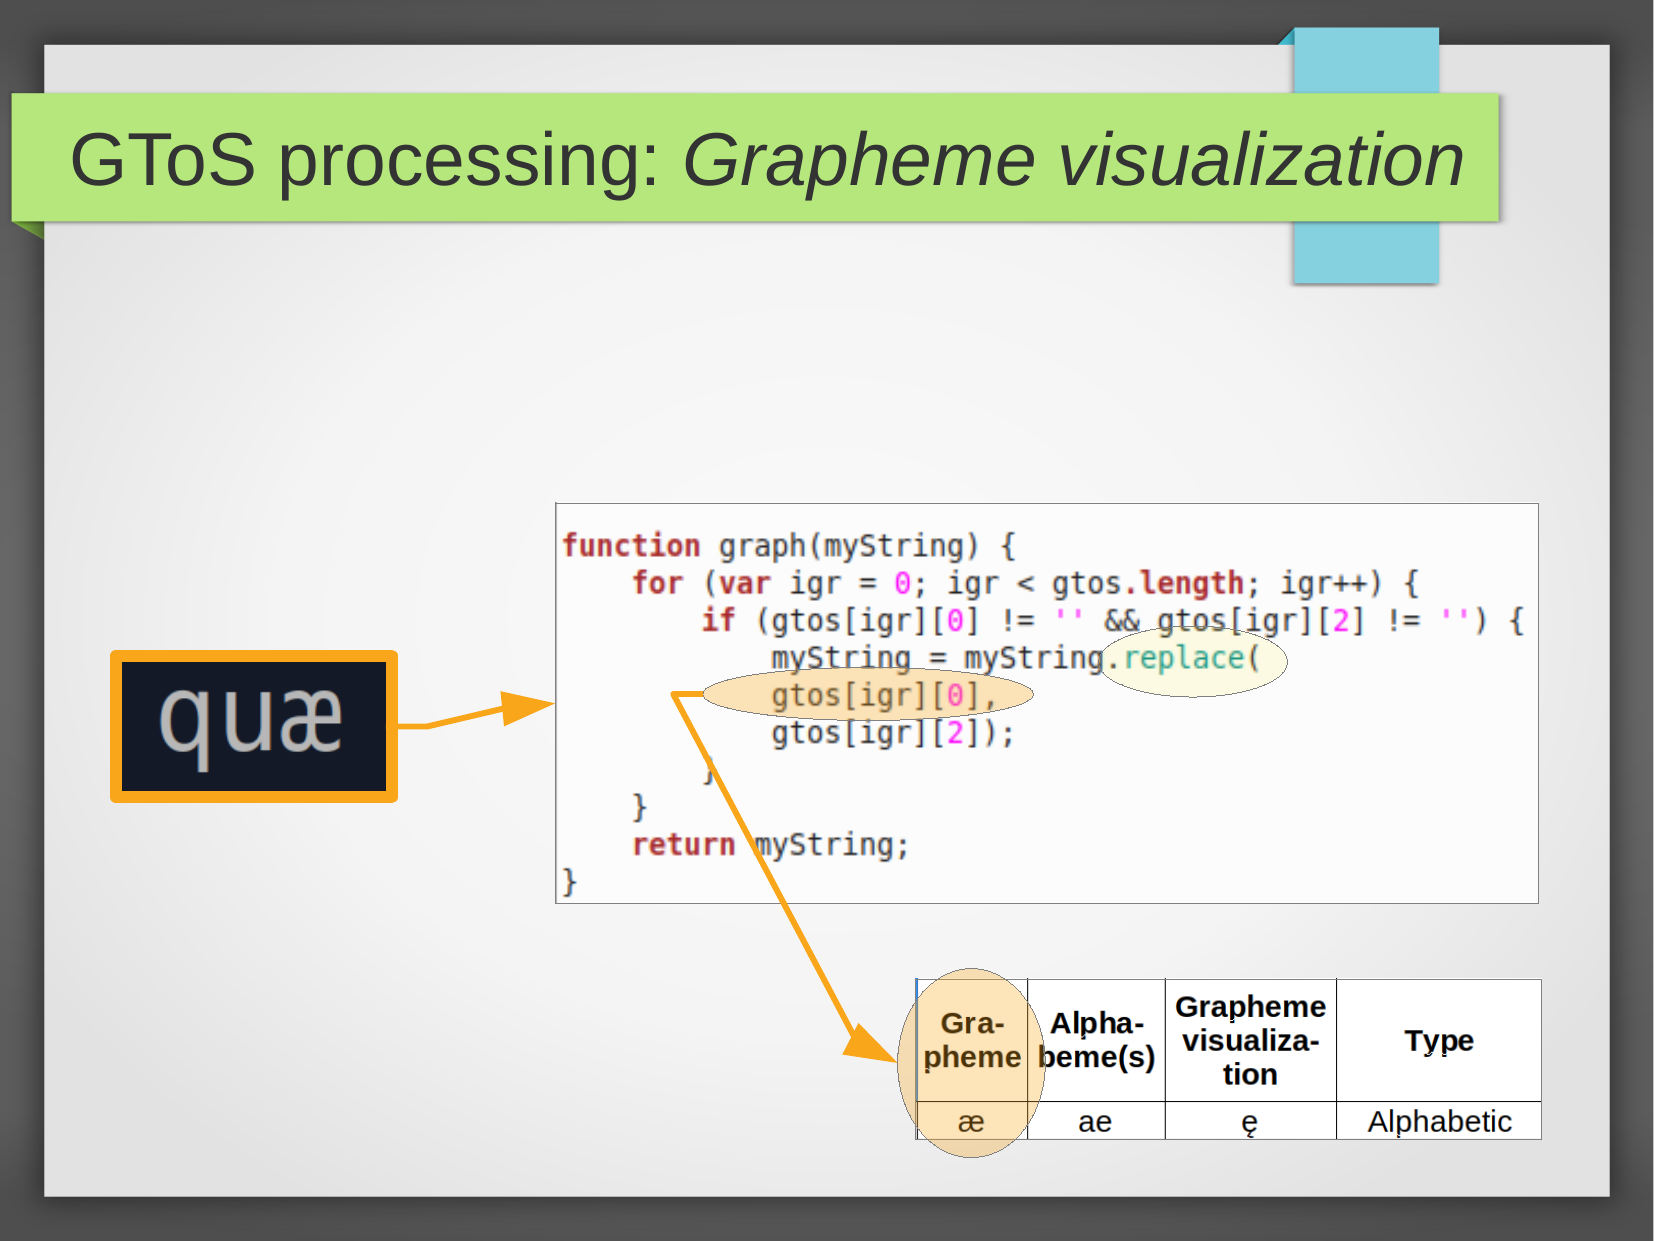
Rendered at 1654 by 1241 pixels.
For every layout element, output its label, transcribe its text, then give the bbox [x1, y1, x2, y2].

title GToS processing: Grapheme visualization [69, 75, 1511, 244]
text_box [897, 968, 1046, 1158]
text_box [703, 667, 1034, 721]
picture [0, 0, 1654, 1241]
text_box [1098, 626, 1288, 698]
